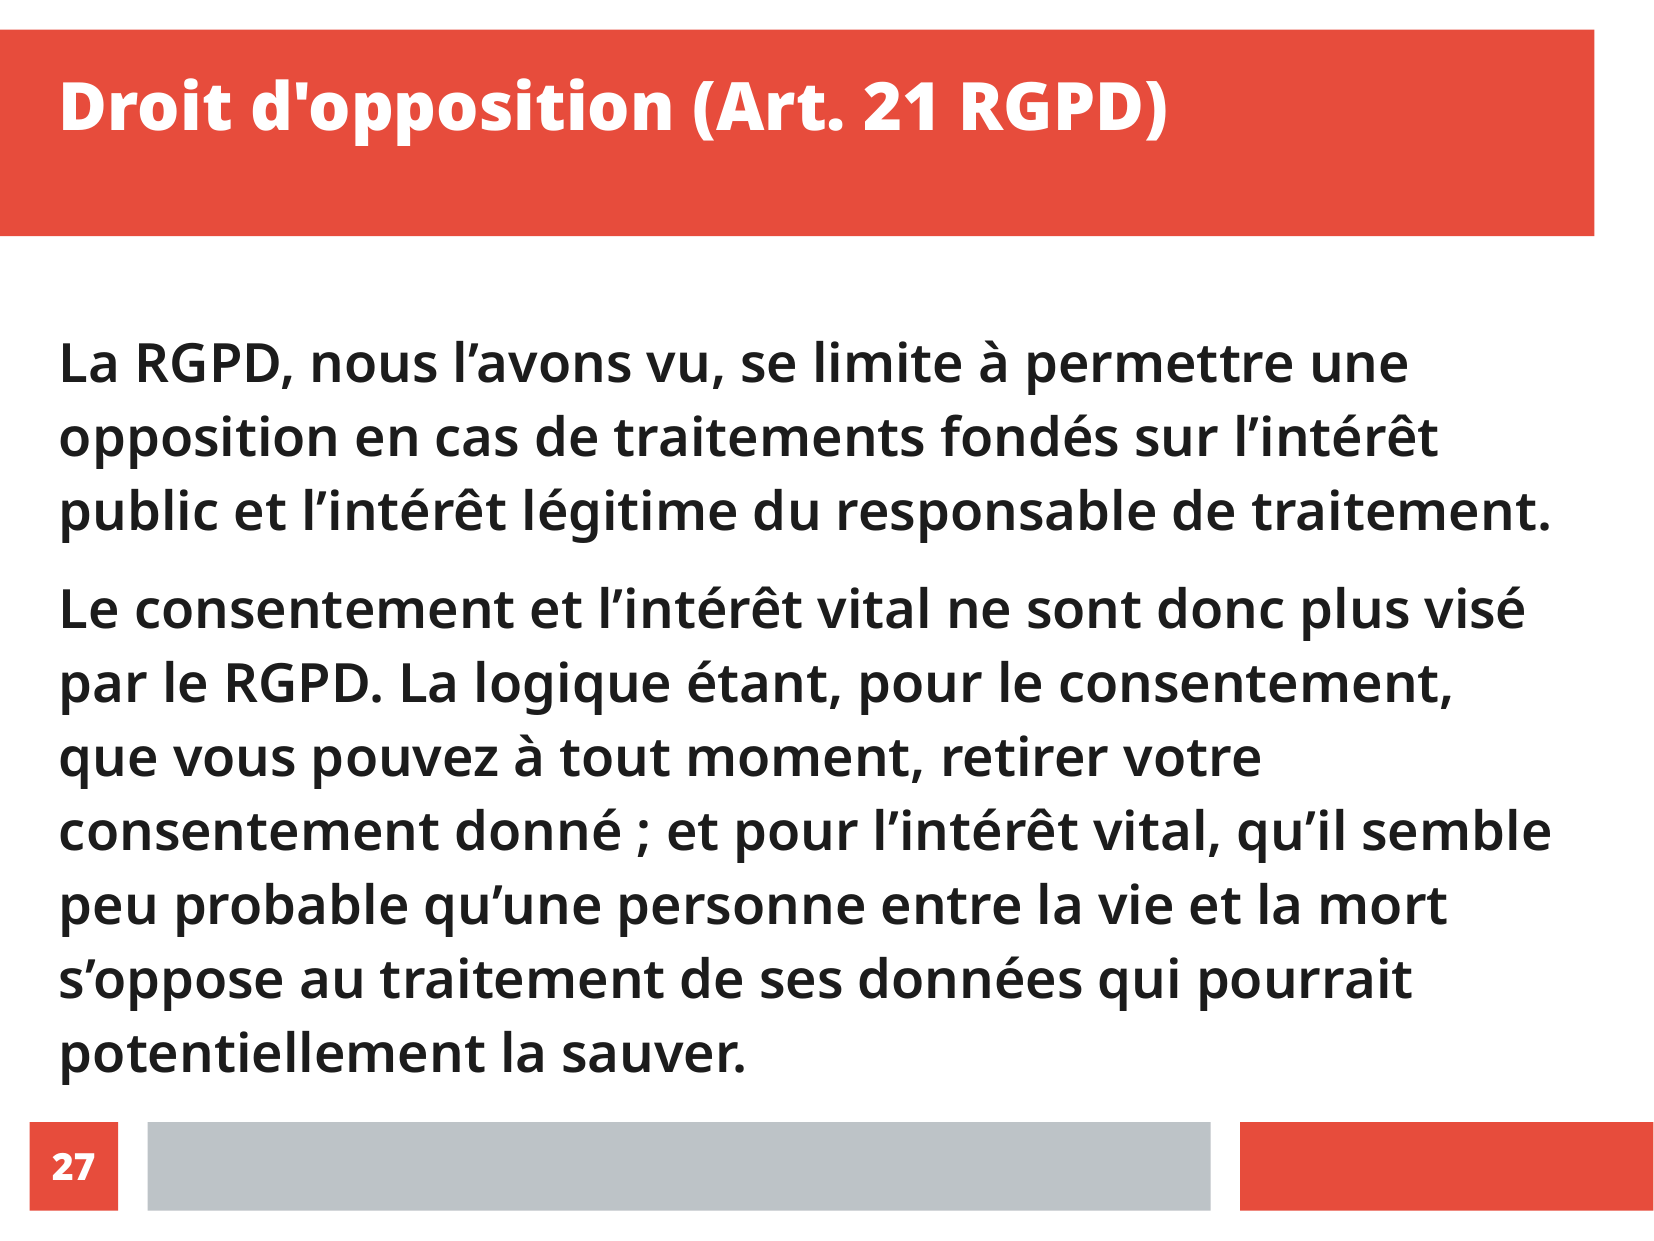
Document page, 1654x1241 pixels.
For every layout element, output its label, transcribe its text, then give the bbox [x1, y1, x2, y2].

title Droit d'opposition (Art. 21 RGPD) [59, 59, 1595, 207]
list La RGPD, nous l’avons vu, se limite à permettre une opposition en cas de traitements fondés sur l’intérêt public et l’intérêt légitime du responsable de traitement. Le consentement et l’intérêt vital ne sont donc plus visé par le RGPD. La logique étant, pour le consentement, que vous pouvez à tout moment, retirer votre consentement donné ; et pour l’intérêt vital, qu’il semble peu probable qu’une personne entre la vie et la mort s’oppose au traitement de ses données qui pourrait potentiellement la sauver. [59, 324, 1565, 1093]
